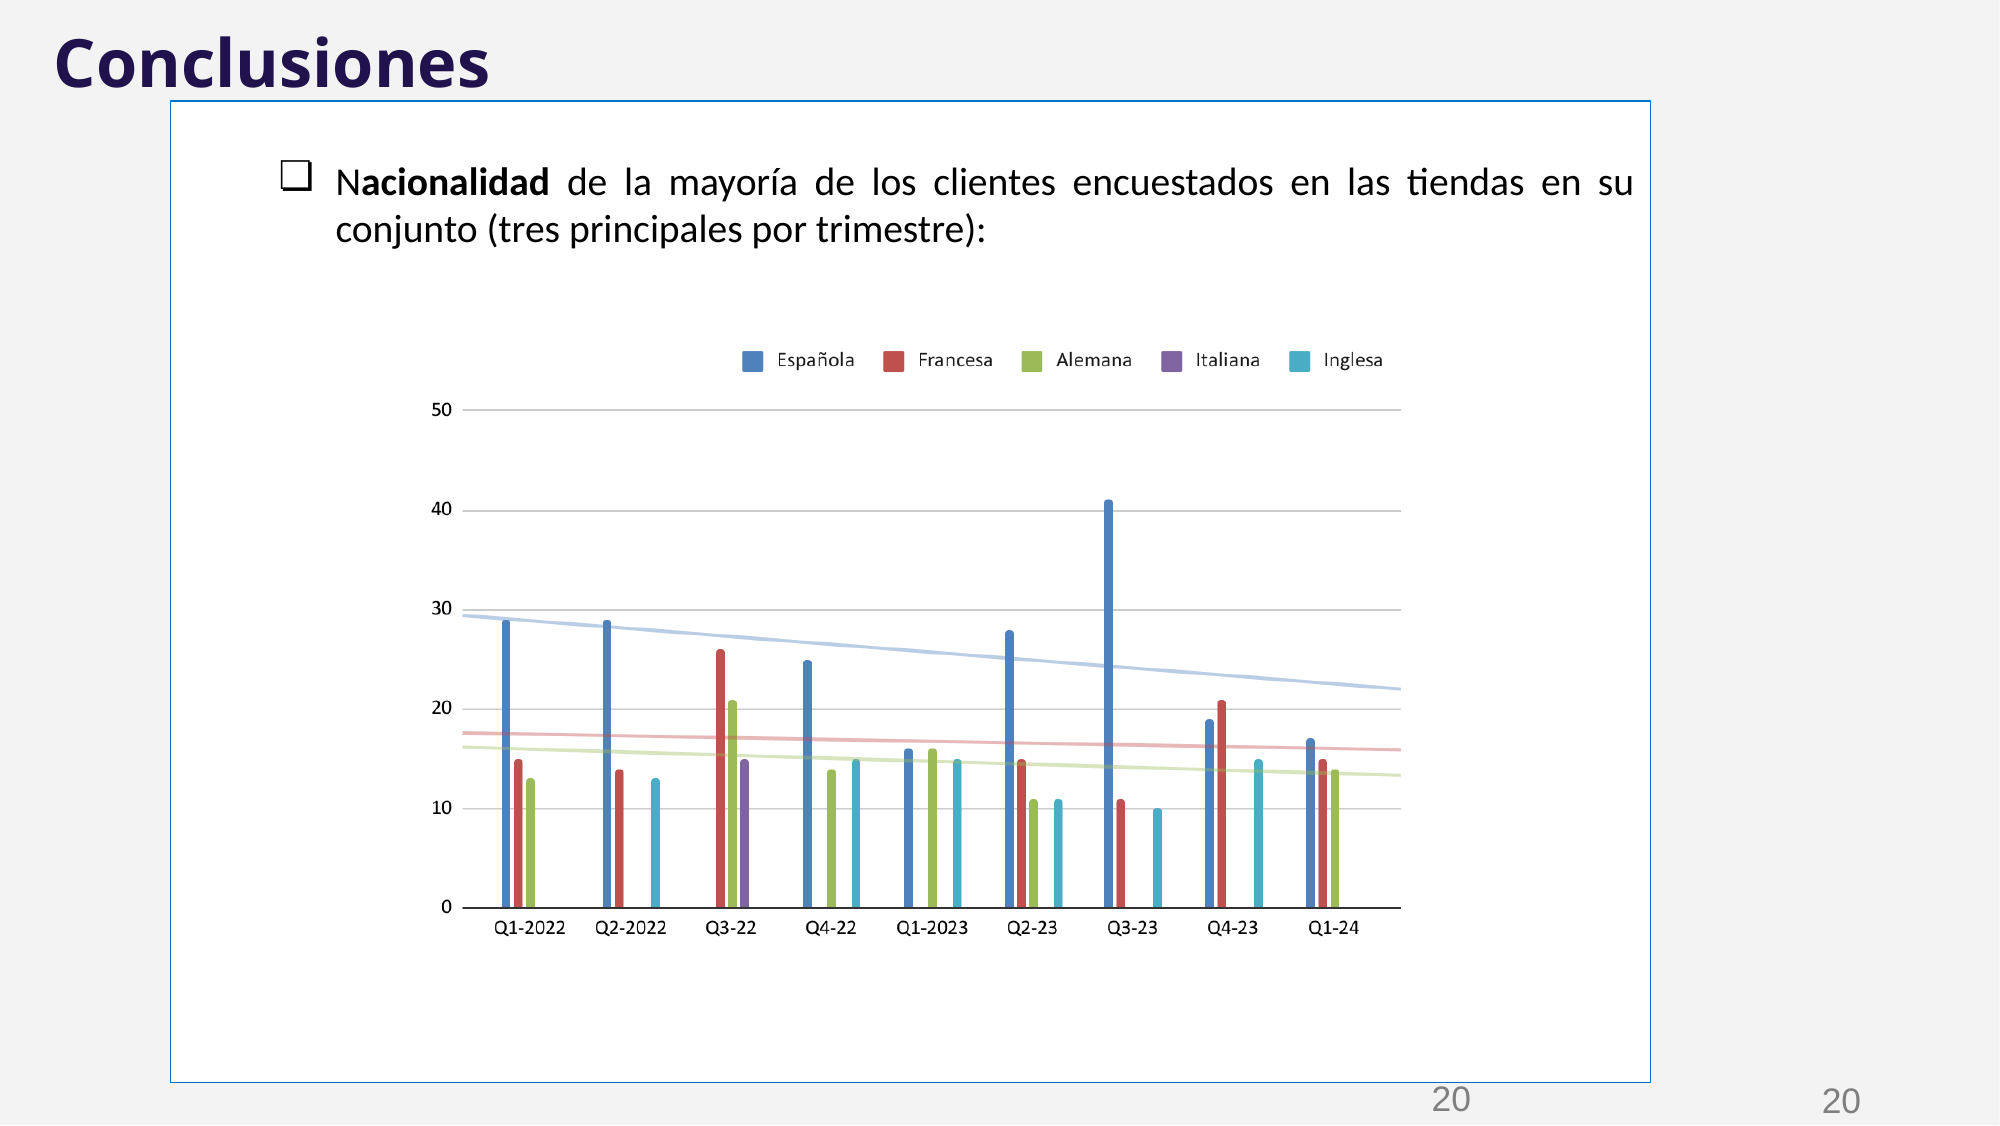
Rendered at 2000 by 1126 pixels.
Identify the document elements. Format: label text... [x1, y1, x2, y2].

text_box Nacionalidad de la mayoría de los clientes encuestados en las tiendas en su conjunto (tres principales por trimestre): [170, 100, 1651, 1083]
text_box Conclusiones [53, 0, 1946, 124]
picture [388, 325, 1433, 971]
text_box <number> [1413, 1067, 1881, 1126]
